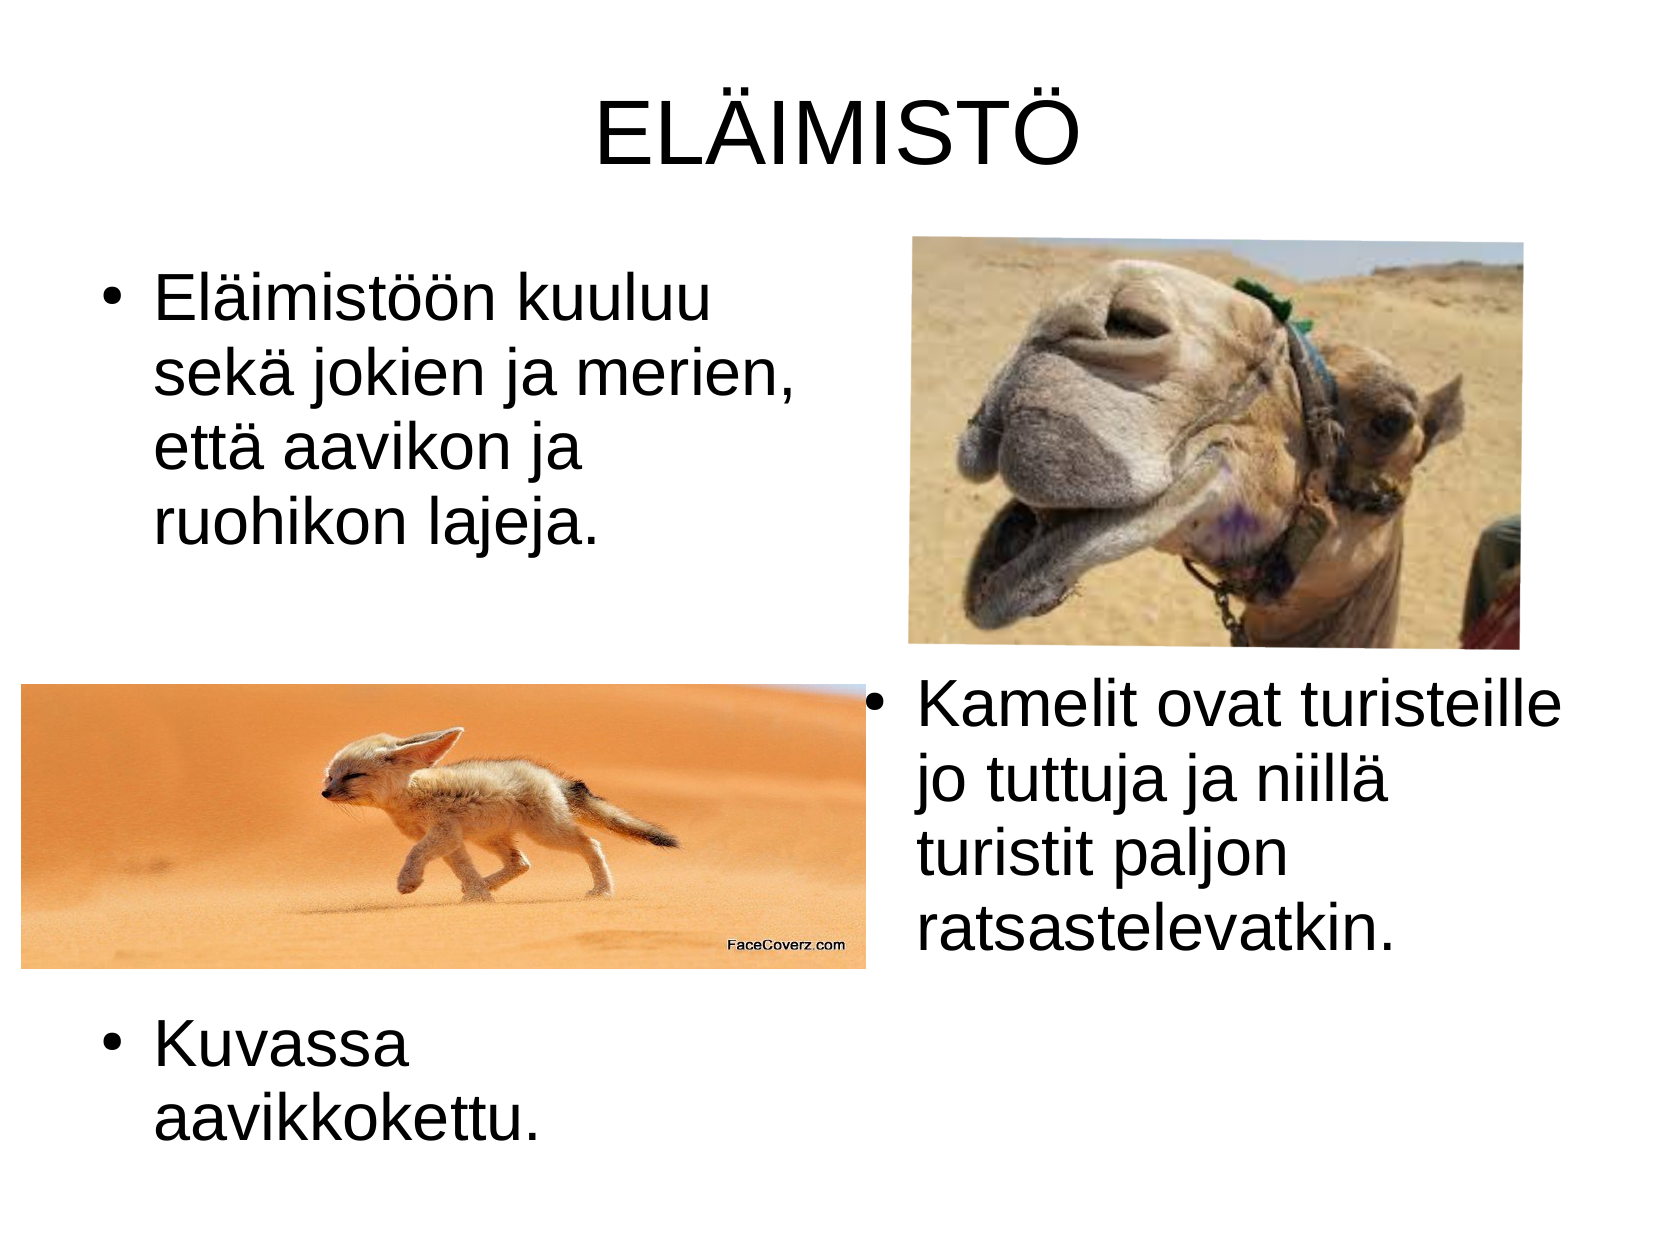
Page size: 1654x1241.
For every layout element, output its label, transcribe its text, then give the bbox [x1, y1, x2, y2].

list Eläimistöön kuuluu sekä jokien ja merien, että aavikon ja ruohikon lajeja. Kuvassa aavikkokettu. [82, 259, 809, 684]
title ELÄIMISTÖ [94, 29, 1583, 237]
list Eläimistöön kuuluu sekä jokien ja merien, että aavikon ja ruohikon lajeja. Kuvassa aavikkokettu. [82, 969, 809, 1182]
list Kamelit ovat turisteille jo tuttuja ja niillä turistit paljon ratsastelevatkin. [845, 665, 1572, 1009]
picture [21, 684, 866, 969]
picture [907, 236, 1524, 650]
